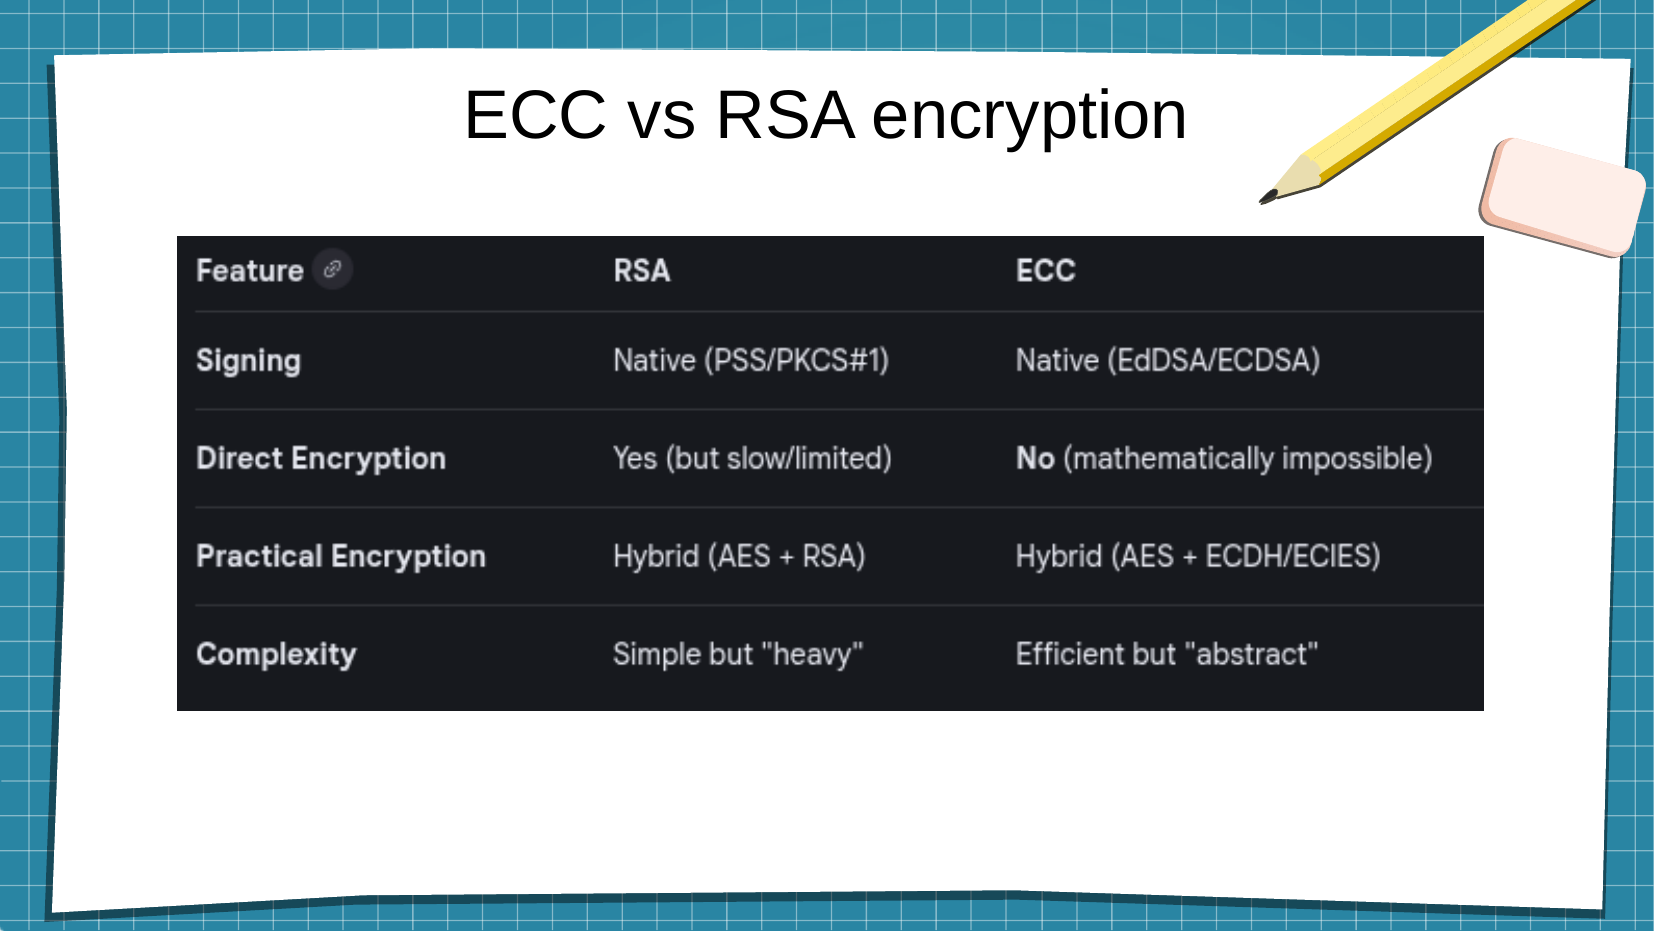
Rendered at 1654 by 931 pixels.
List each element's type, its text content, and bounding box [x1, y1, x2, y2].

picture [177, 236, 1484, 711]
title ECC vs RSA encryption [82, 37, 1571, 193]
